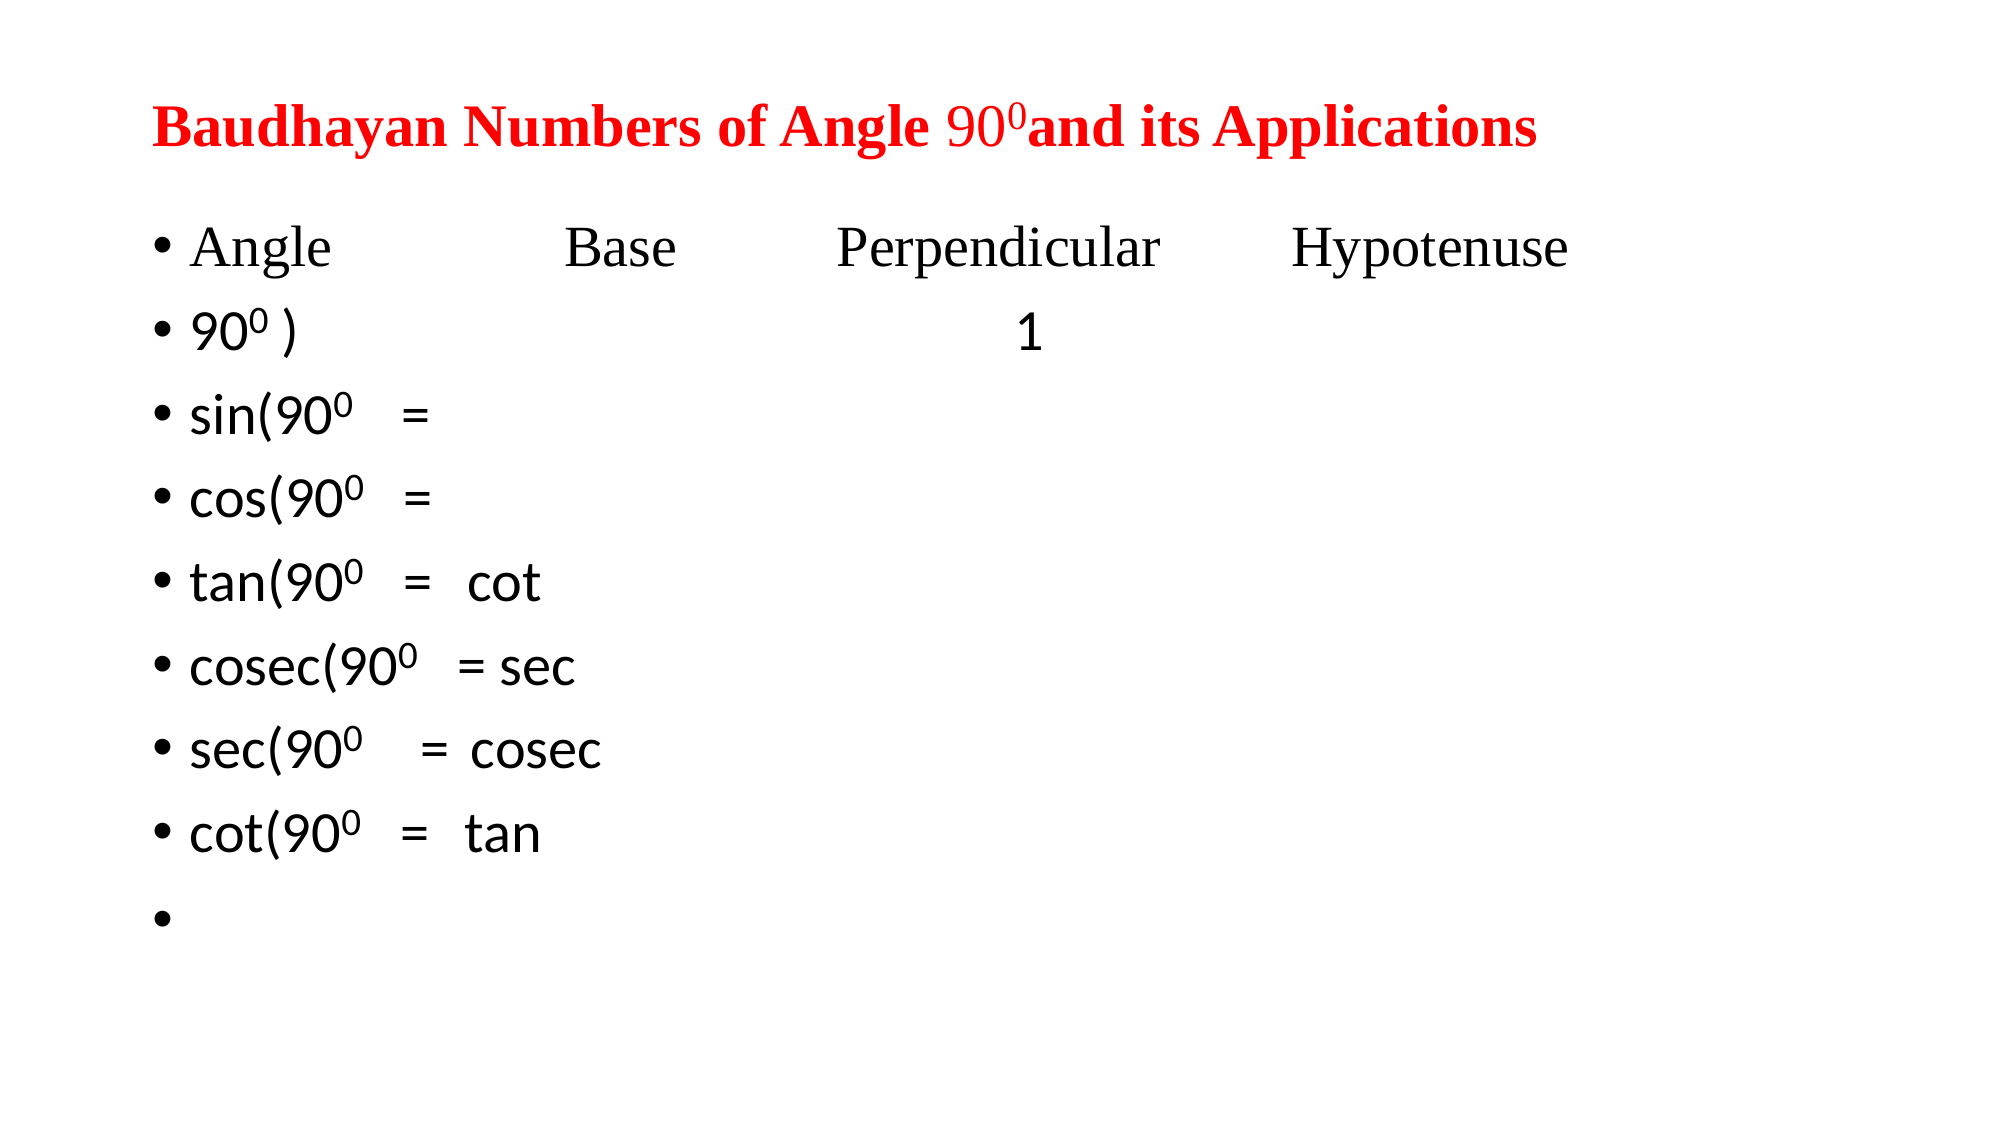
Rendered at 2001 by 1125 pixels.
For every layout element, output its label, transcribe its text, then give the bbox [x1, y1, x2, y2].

list Angle Base Perpendicular Hypotenuse 900 ) 1 sin(900 = cos(900 = tan(900 = cot cosec(900 = sec sec(900 = cosec cot(900 = tan [137, 209, 1863, 1014]
title Baudhayan Numbers of Angle 900and its Applications [137, 59, 1863, 195]
